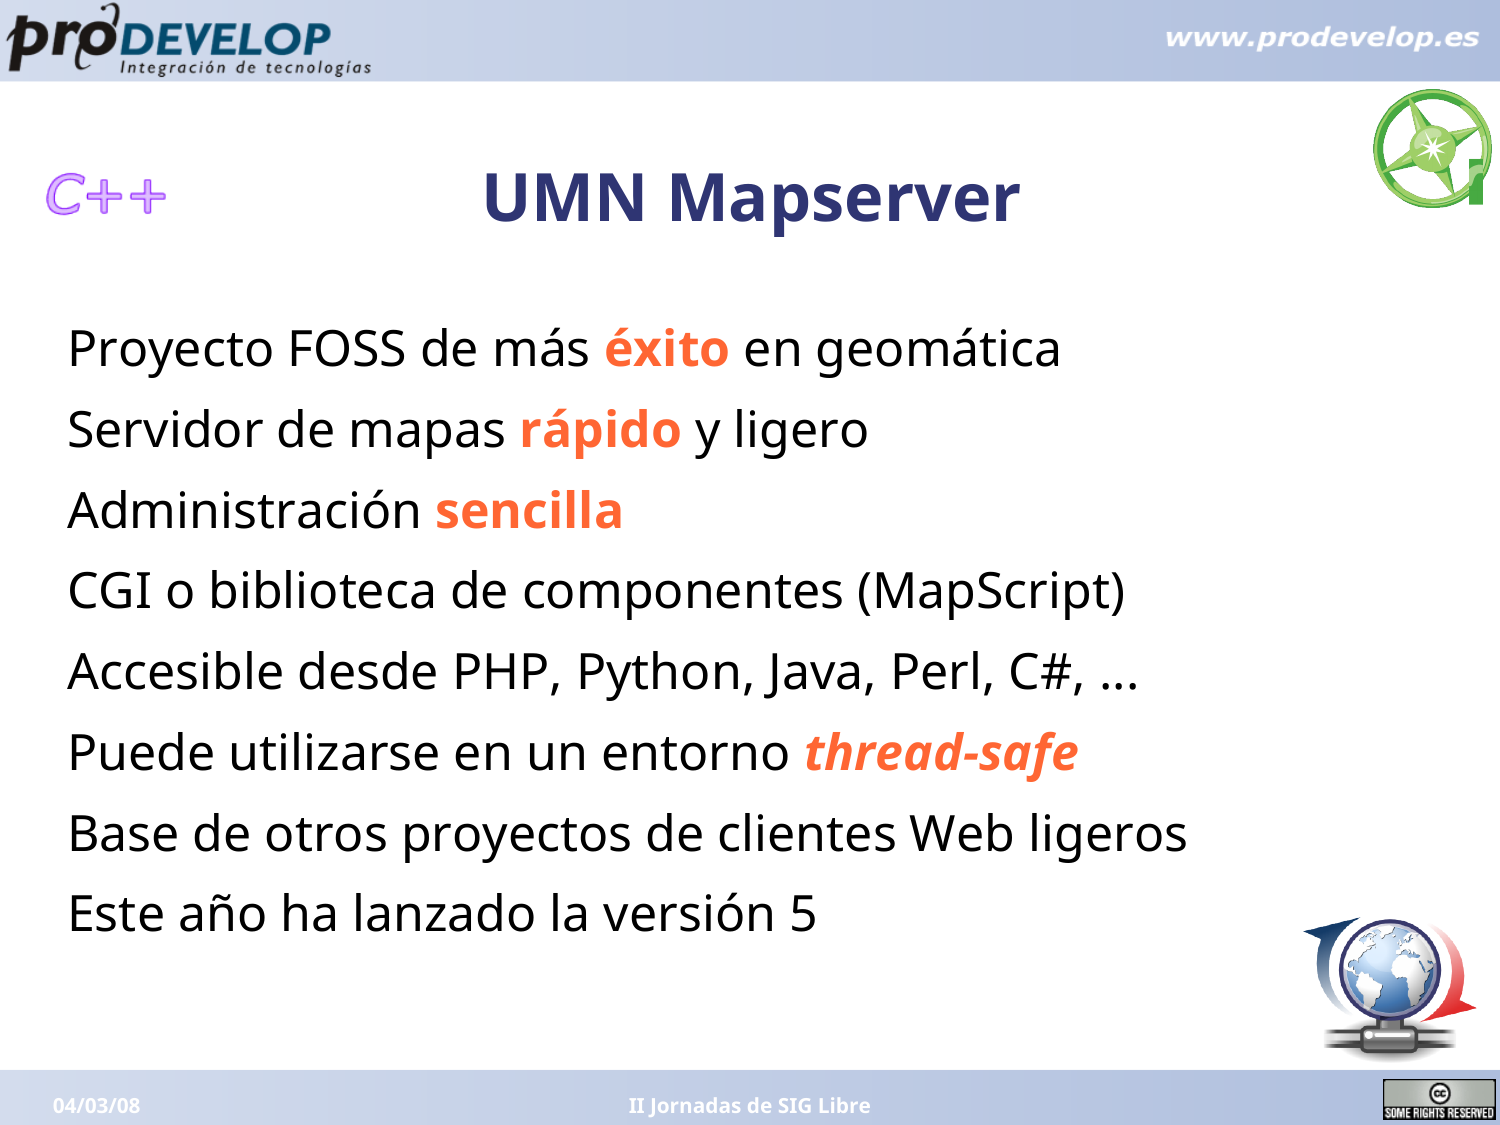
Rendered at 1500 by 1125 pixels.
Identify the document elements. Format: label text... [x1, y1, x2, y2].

title UMN Mapserver [76, 109, 1427, 282]
list Proyecto FOSS de más éxito en geomática Servidor de mapas rápido y ligero Administración sencilla CGI o biblioteca de componentes (MapScript) Accesible desde PHP, Python, Java, Perl, C#, ... Puede utilizarse en un entorno thread-safe Base de otros proyectos de clientes Web ligeros Este año ha lanzado la versión 5 [67, 313, 1418, 1000]
picture [0, 0, 1500, 1125]
